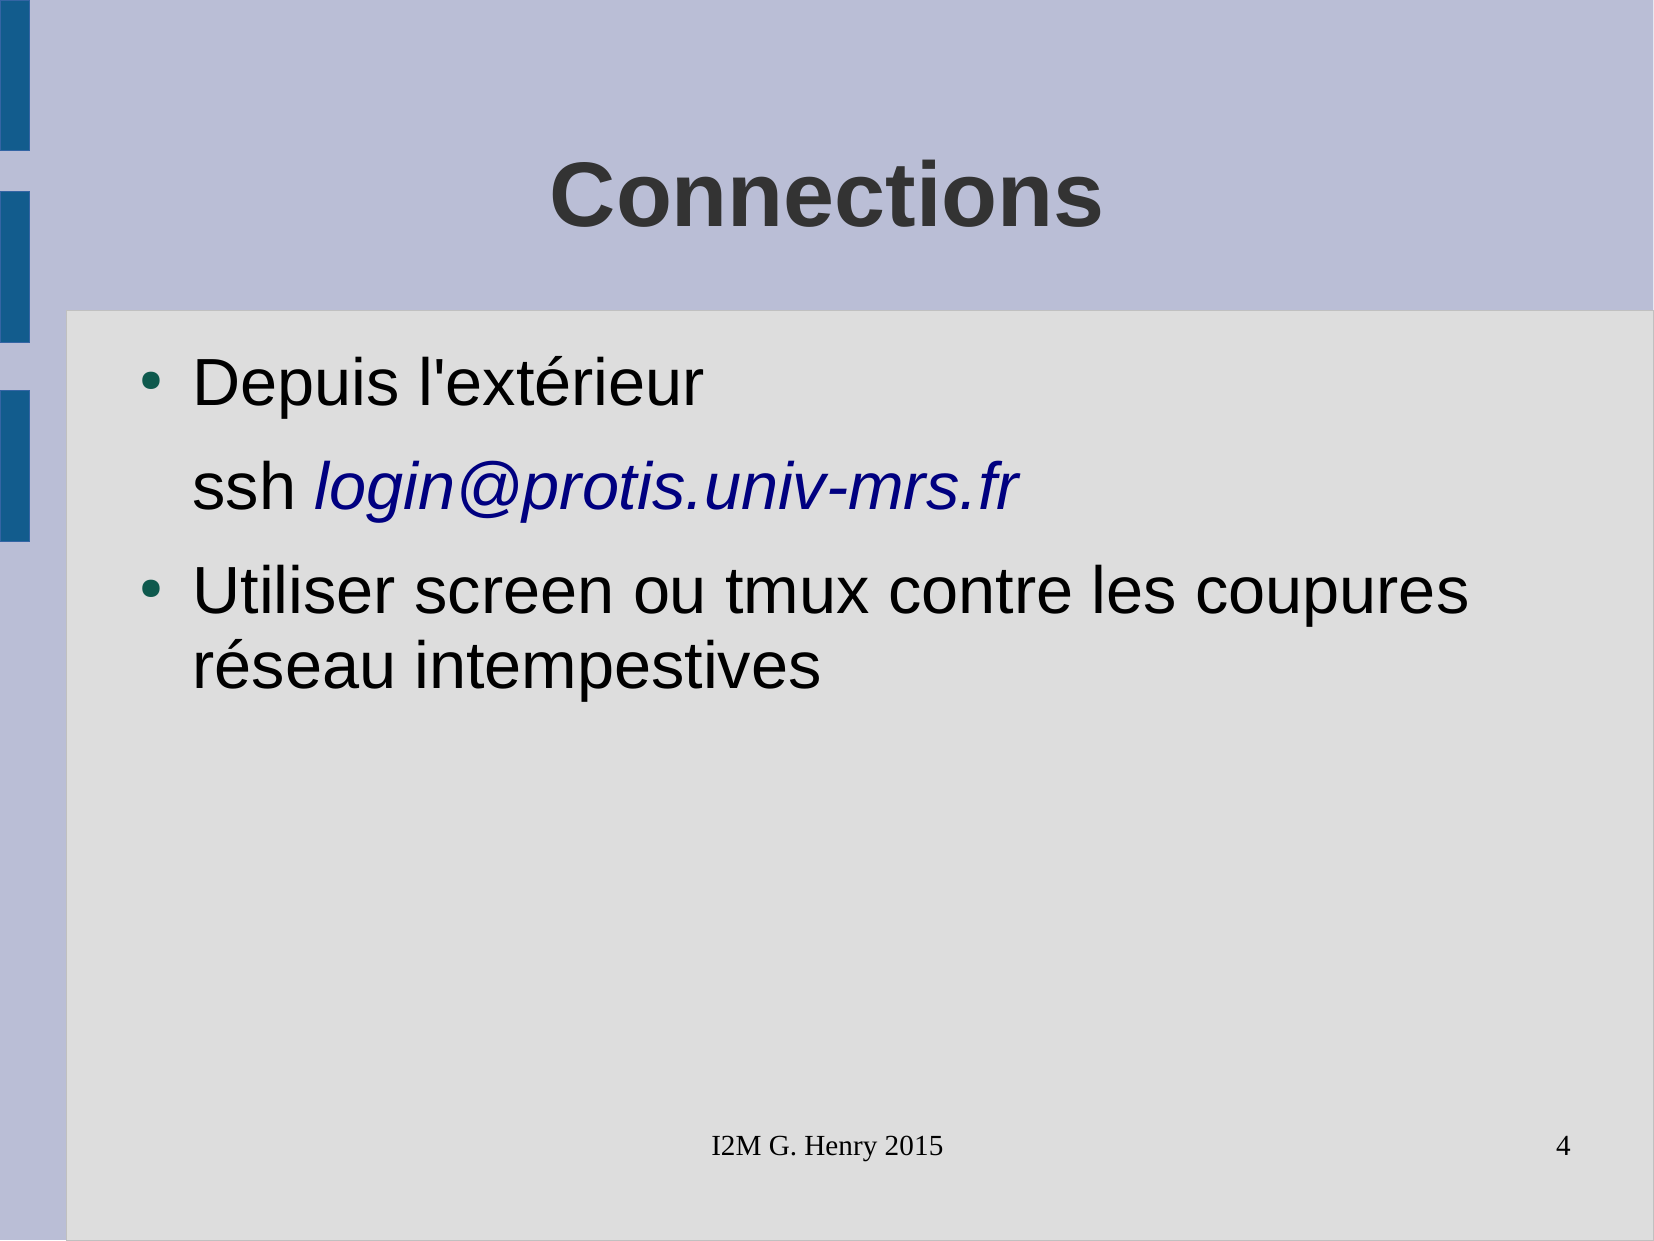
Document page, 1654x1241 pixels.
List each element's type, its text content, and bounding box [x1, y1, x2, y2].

list Depuis l'extérieur ssh login@protis.univ-mrs.fr Utiliser screen ou tmux contre les coupures réseau intempestives [121, 344, 1534, 1065]
title Connections [121, 91, 1534, 299]
